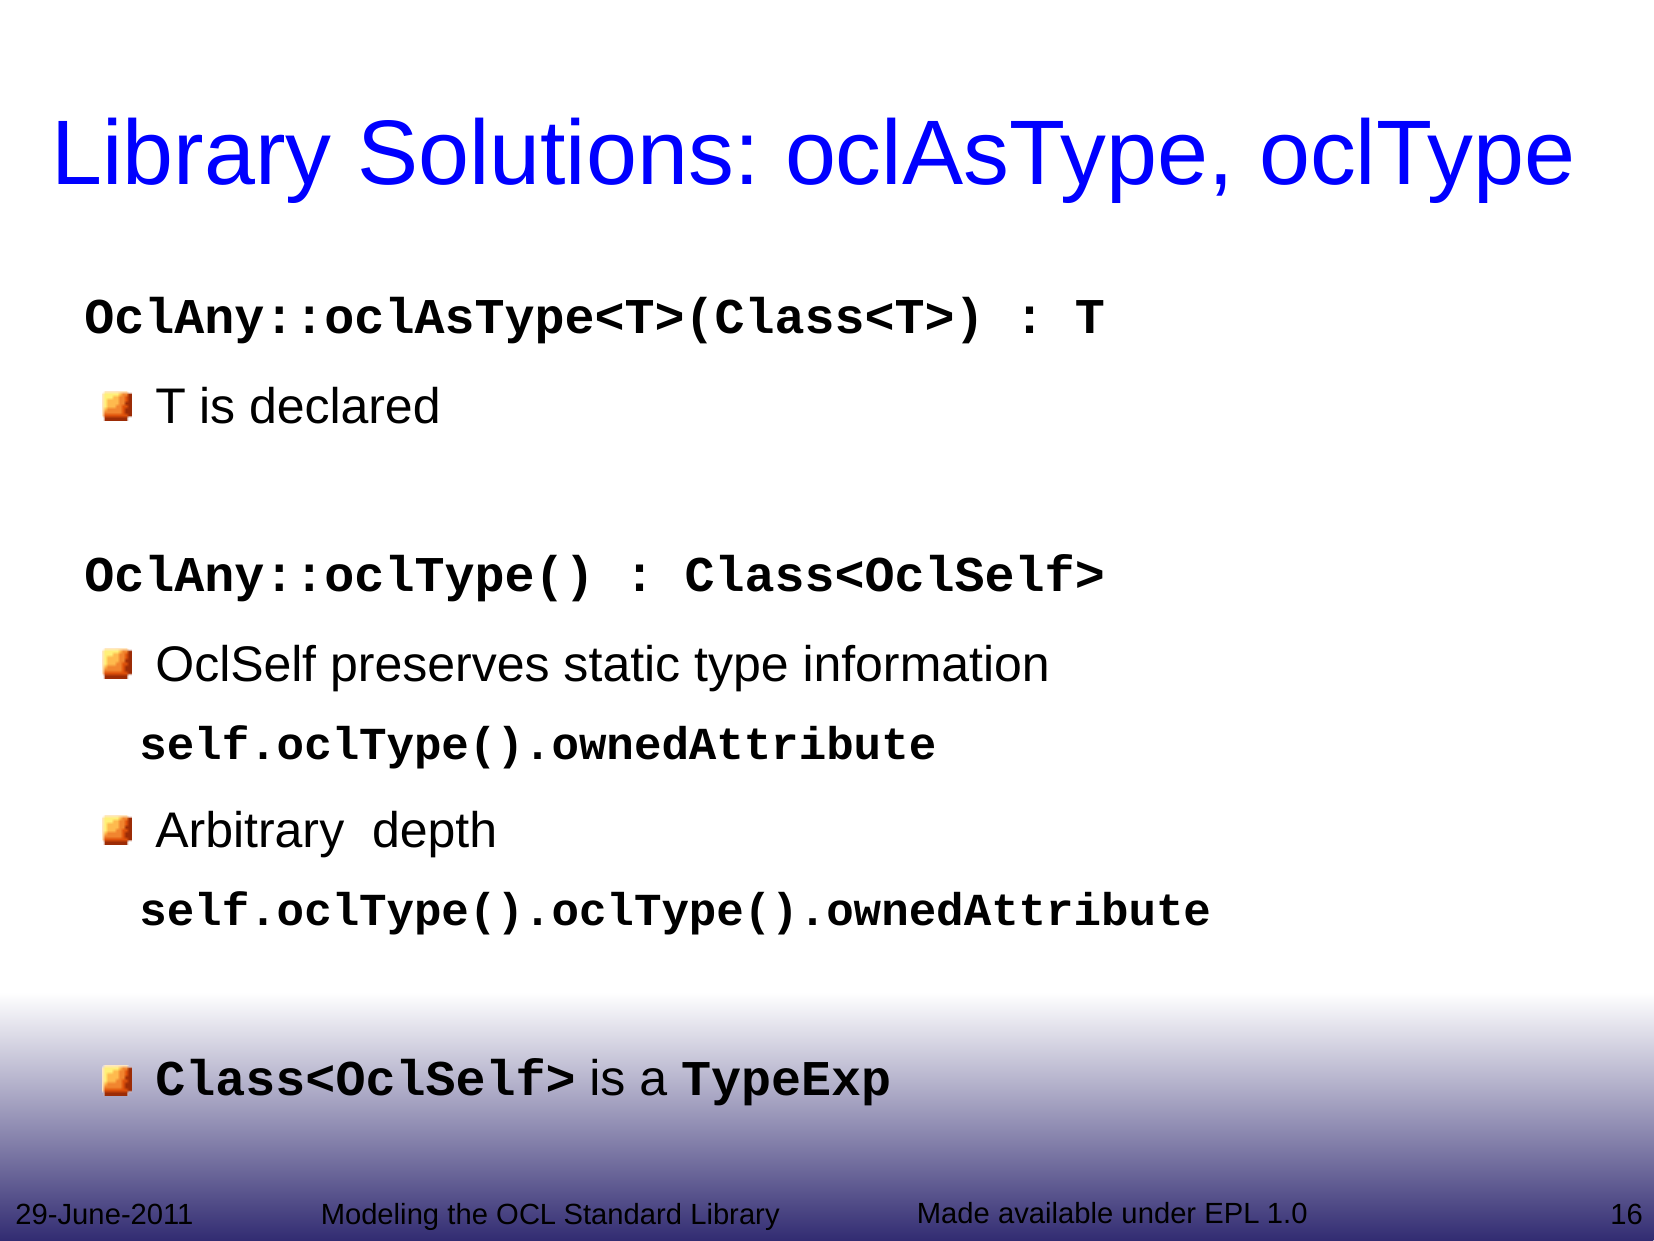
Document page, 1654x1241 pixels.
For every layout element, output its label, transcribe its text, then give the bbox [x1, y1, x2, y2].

list OclAny::oclAsType<T>(Class<T>) : T T is declared OclAny::oclType() : Class<OclSelf> OclSelf preserves static type information self.oclType().ownedAttribute Arbitrary depth self.oclType().oclType().ownedAttribute Class<OclSelf> is a TypeExp [84, 291, 1573, 1196]
title Library Solutions: oclAsType, oclType [46, 49, 1609, 257]
